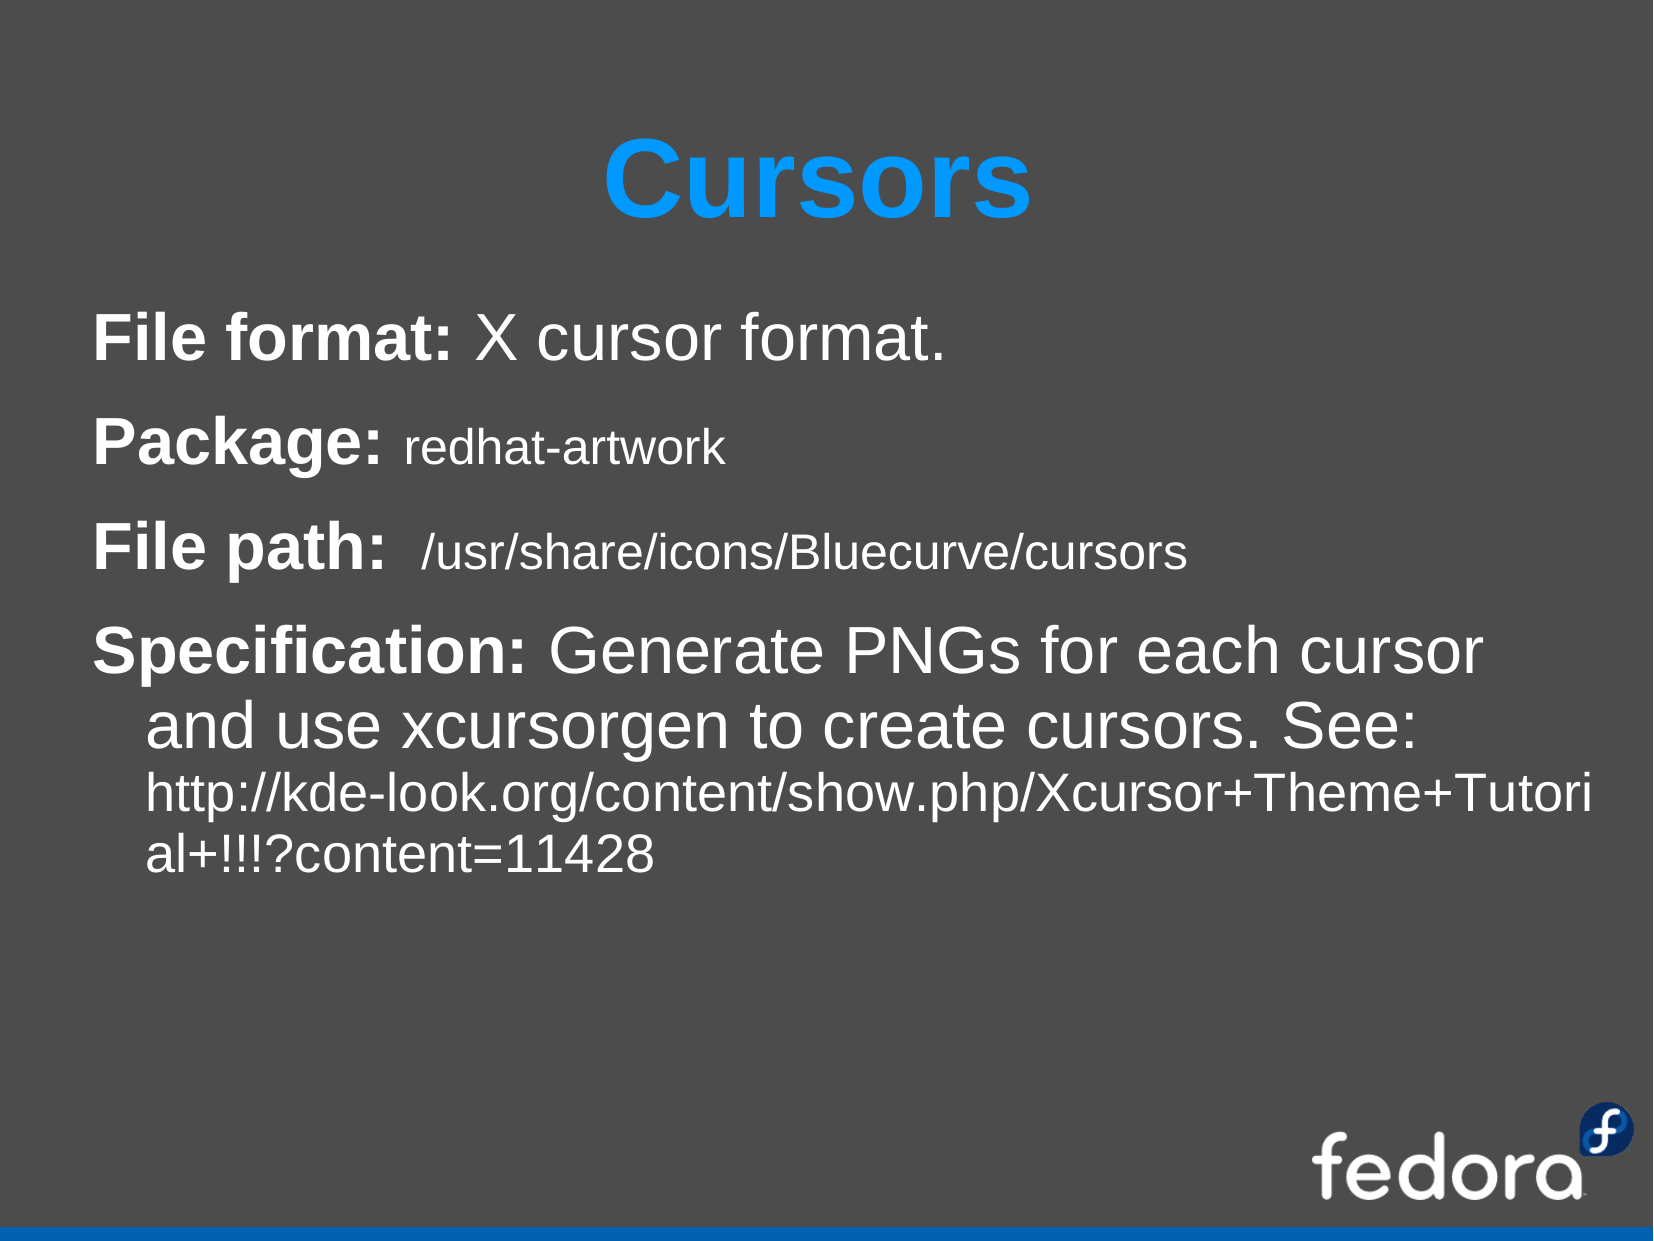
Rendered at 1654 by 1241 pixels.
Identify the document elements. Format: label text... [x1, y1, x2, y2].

list File format: X cursor format. Package: redhat-artwork File path: /usr/share/icons/Bluecurve/cursors Specification: Generate PNGs for each cursor and use xcursorgen to create cursors. See: http://kde-look.org/content/show.php/Xcursor+Theme+Tutorial+!!!?content=11428 [74, 300, 1612, 1082]
picture [1312, 1102, 1634, 1200]
title Cursors [112, 75, 1524, 283]
